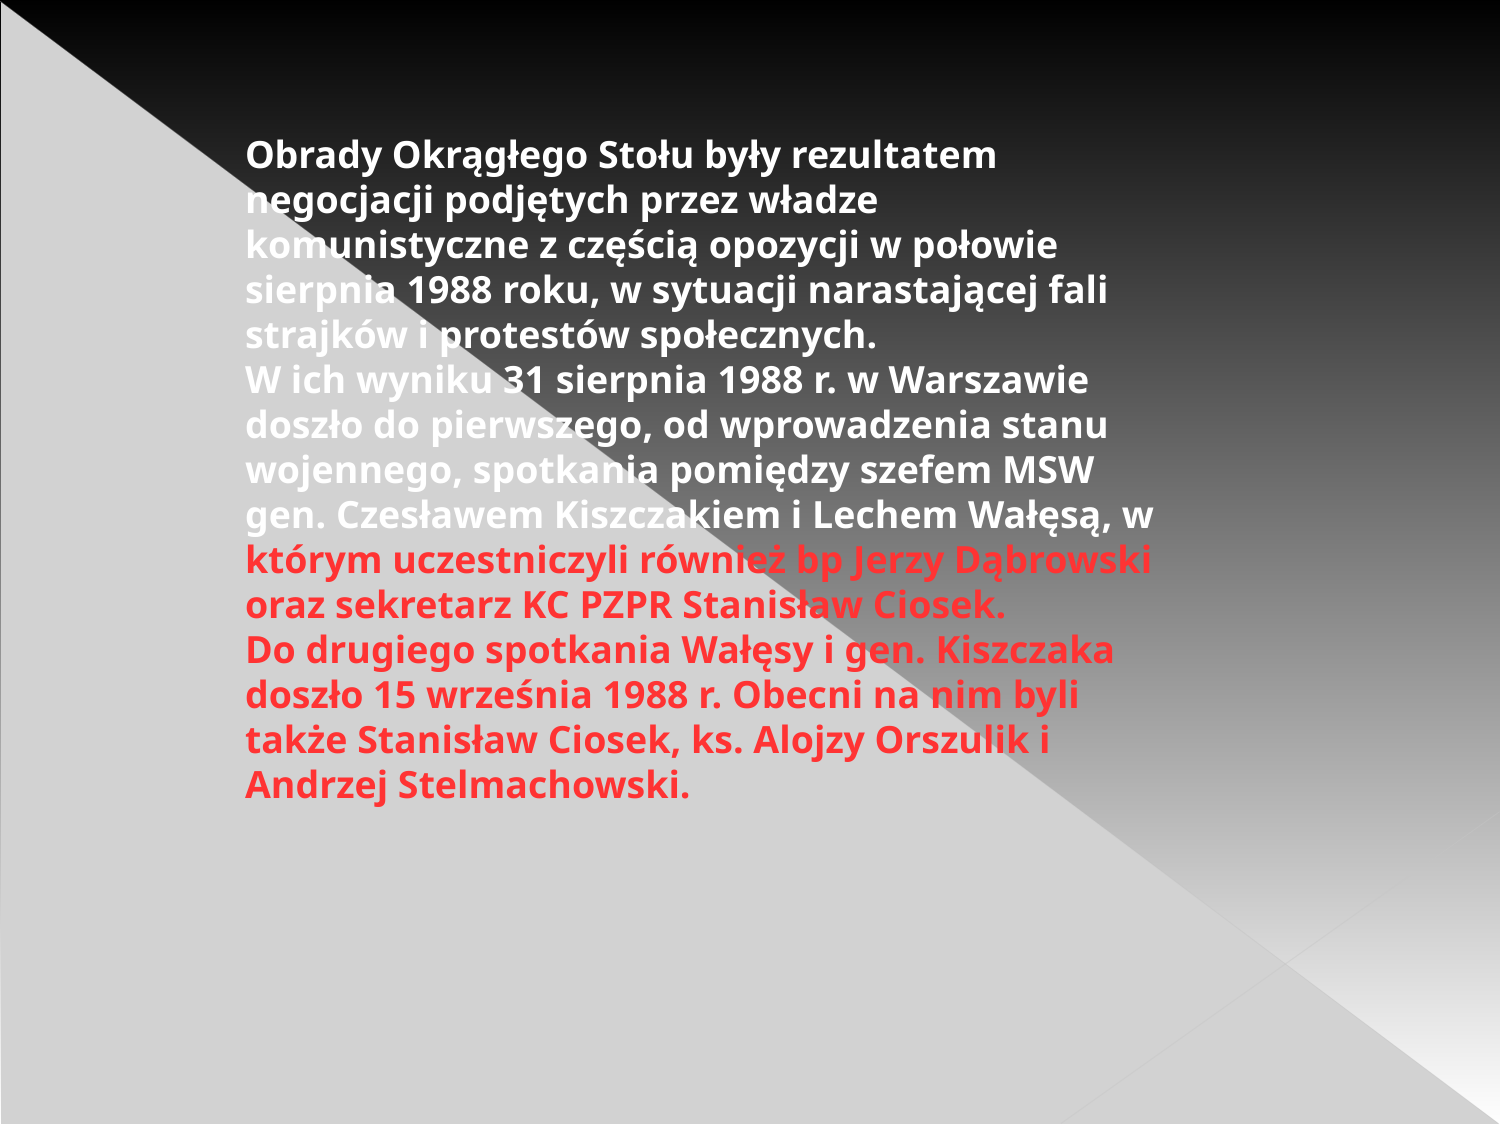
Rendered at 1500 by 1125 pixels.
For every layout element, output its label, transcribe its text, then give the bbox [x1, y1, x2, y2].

text_box Obrady Okrągłego Stołu były rezultatem negocjacji podjętych przez władze komunistyczne z częścią opozycji w połowie sierpnia 1988 roku, w sytuacji narastającej fali strajków i protestów społecznych. W ich wyniku 31 sierpnia 1988 r. w Warszawie doszło do pierwszego, od wprowadzenia stanu wojennego, spotkania pomiędzy szefem MSW gen. Czesławem Kiszczakiem i Lechem Wałęsą, w którym uczestniczyli również bp Jerzy Dąbrowski oraz sekretarz KC PZPR Stanisław Ciosek. Do drugiego spotkania Wałęsy i gen. Kiszczaka doszło 15 września 1988 r. Obecni na nim byli także Stanisław Ciosek, ks. Alojzy Orszulik i Andrzej Stelmachowski. [230, 123, 1187, 814]
